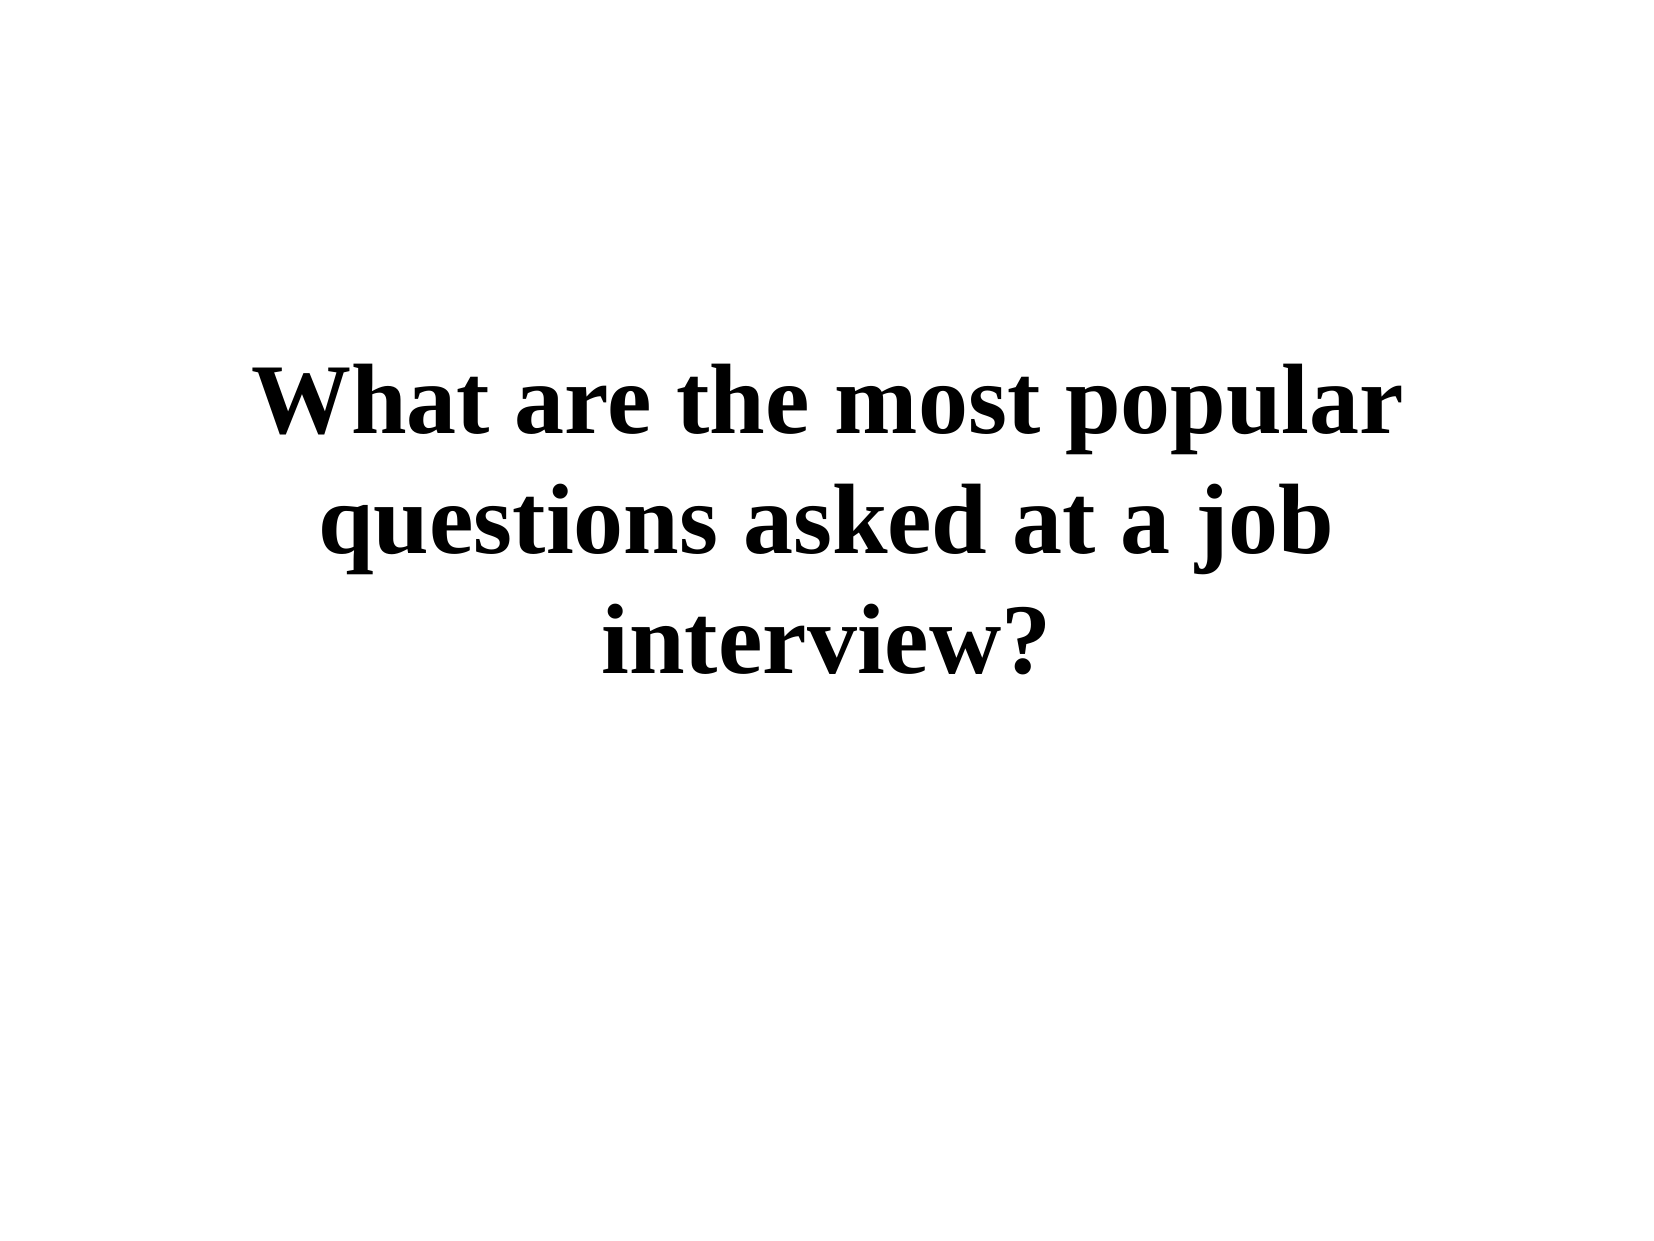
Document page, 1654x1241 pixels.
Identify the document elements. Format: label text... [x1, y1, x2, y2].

title What are the most popular questions asked at a job interview? [82, 271, 1571, 756]
